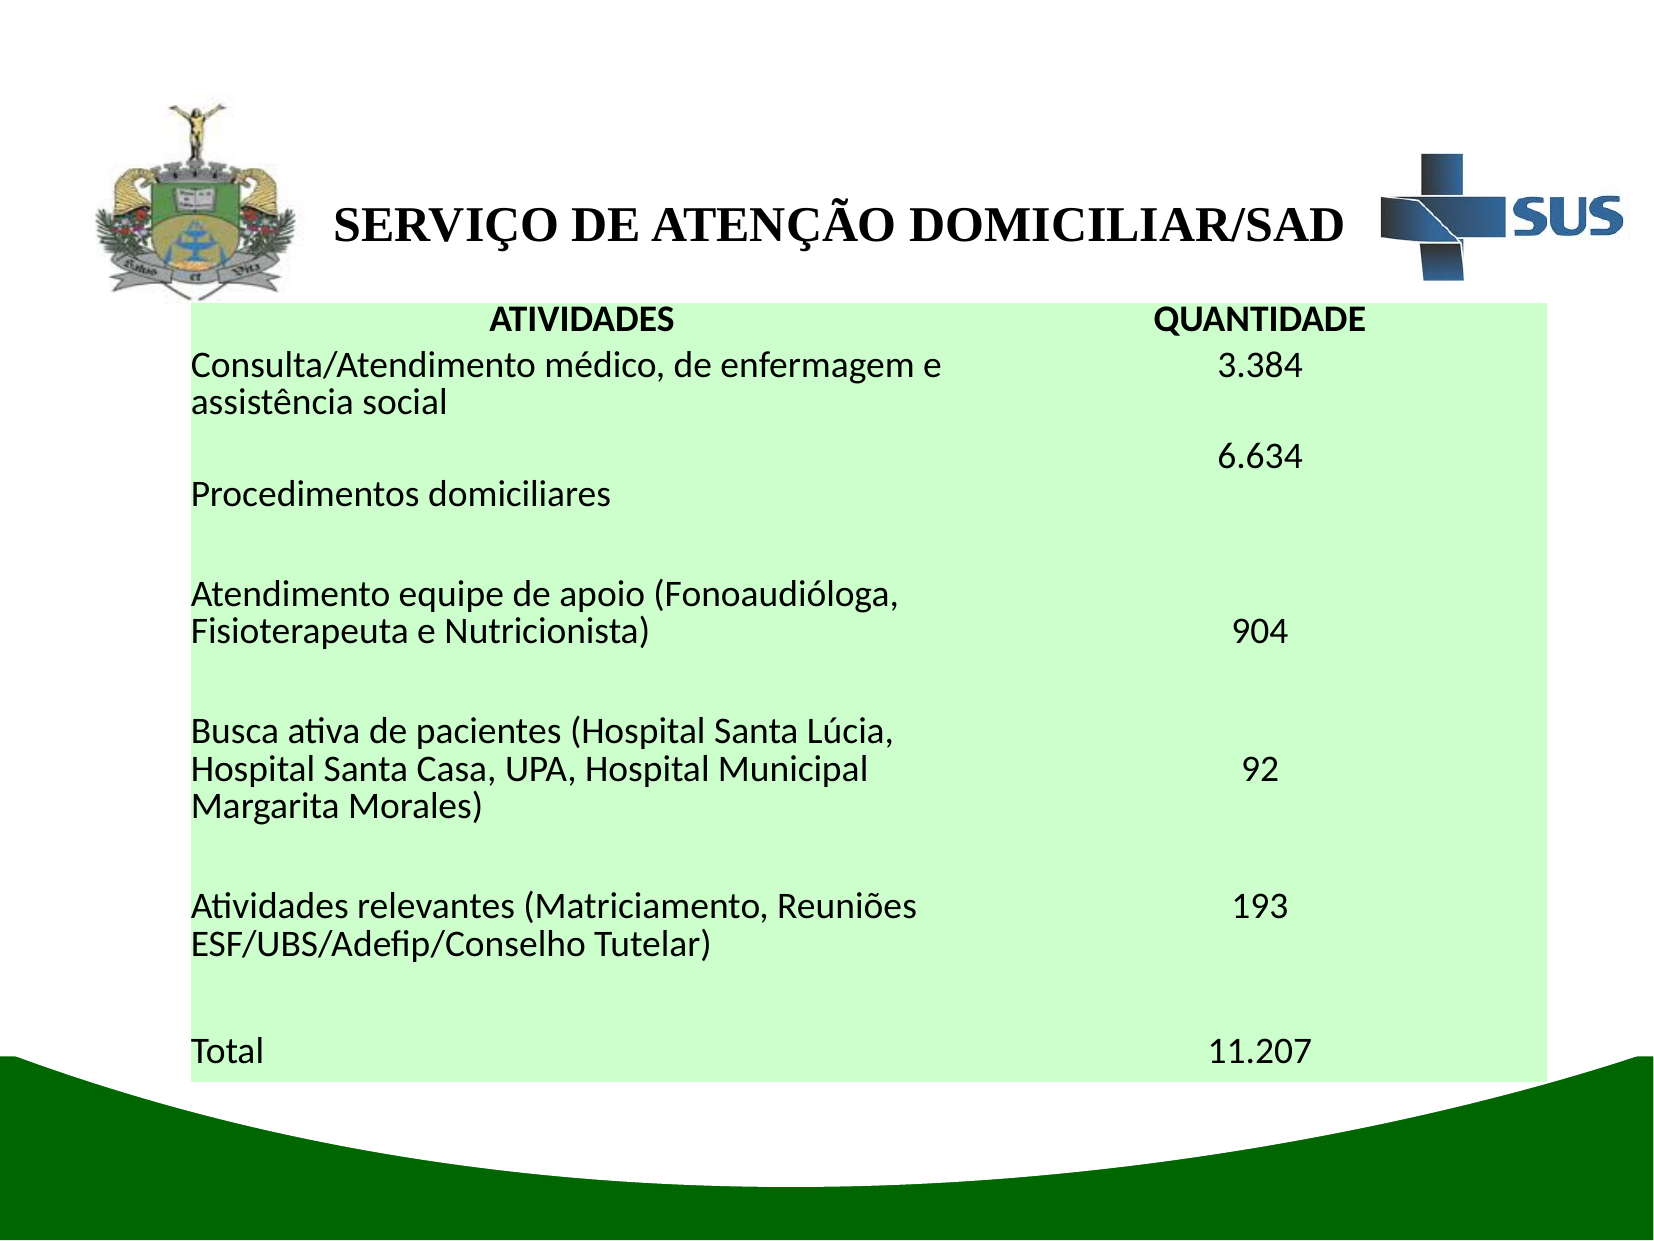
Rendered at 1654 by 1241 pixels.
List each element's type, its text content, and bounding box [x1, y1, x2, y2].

picture [1380, 153, 1630, 281]
picture [82, 94, 308, 319]
table_cell Atendimento equipe de apoio (Fonoaudióloga, Fisioterapeuta e Nutricionista) [191, 578, 973, 715]
table_cell 3.384 [973, 349, 1547, 441]
text_box SERVIÇO DE ATENÇÃO DOMICILIAR/SAD [318, 189, 1361, 260]
table_cell Atividades relevantes (Matriciamento, Reuniões ESF/UBS/Adefip/Conselho Tutelar) [191, 853, 973, 1036]
table_cell 11.207 [973, 1036, 1547, 1082]
table_cell 6.634 [973, 441, 1547, 578]
table_cell Procedimentos domiciliares [191, 441, 973, 578]
table_cell 193 [973, 853, 1547, 1036]
table_header QUANTIDADE [973, 303, 1547, 349]
table_cell Consulta/Atendimento médico, de enfermagem e assistência social [191, 349, 973, 441]
text_box [0, 1050, 1654, 1241]
table_cell Busca ativa de pacientes (Hospital Santa Lúcia, Hospital Santa Casa, UPA, Hospital Municipal Margarita Morales) [191, 715, 973, 853]
table_cell 904 [973, 578, 1547, 715]
table_cell Total [191, 1036, 973, 1082]
table_header ATIVIDADES [191, 303, 973, 349]
table_cell 92 [973, 715, 1547, 853]
